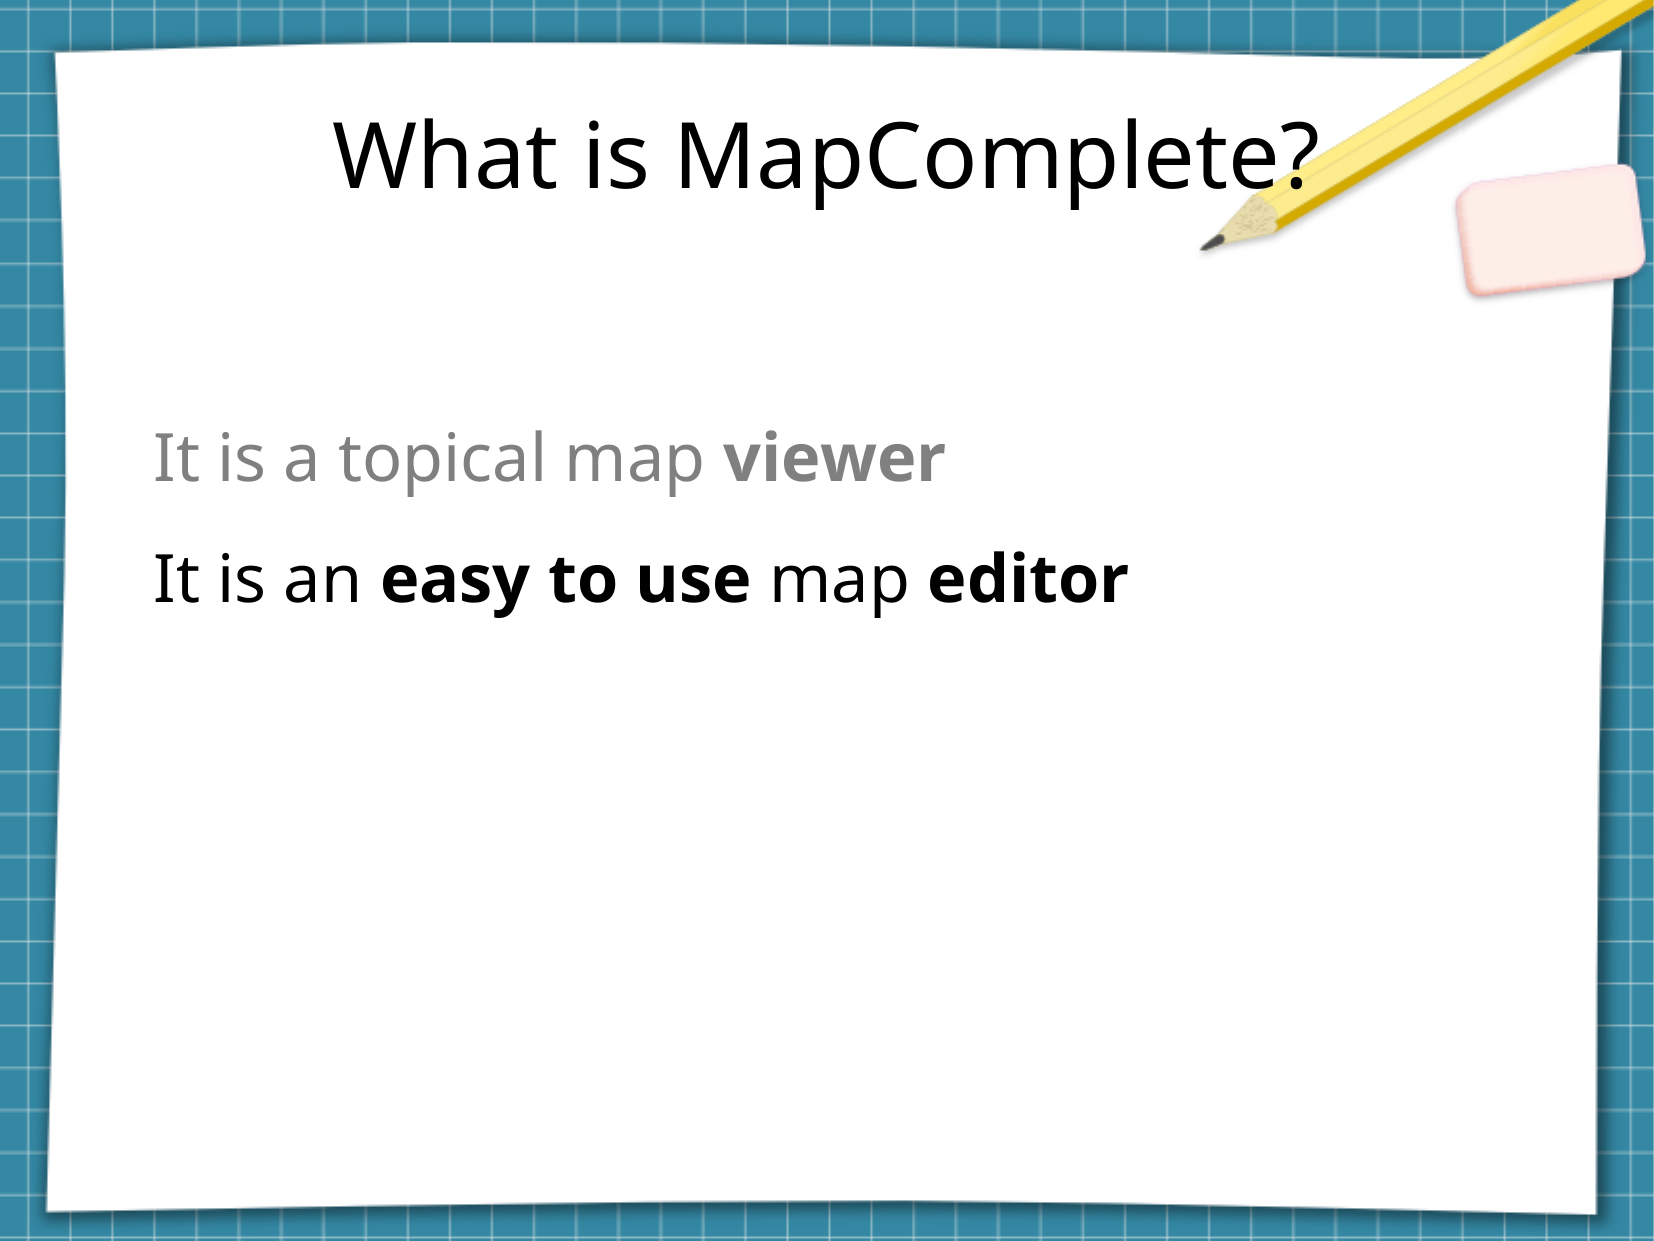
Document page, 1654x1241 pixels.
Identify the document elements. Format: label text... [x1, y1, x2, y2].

picture [0, 0, 1654, 1241]
title What is MapComplete? [82, 49, 1571, 257]
list It is a topical map viewer It is an easy to use map editor [82, 290, 1571, 1010]
